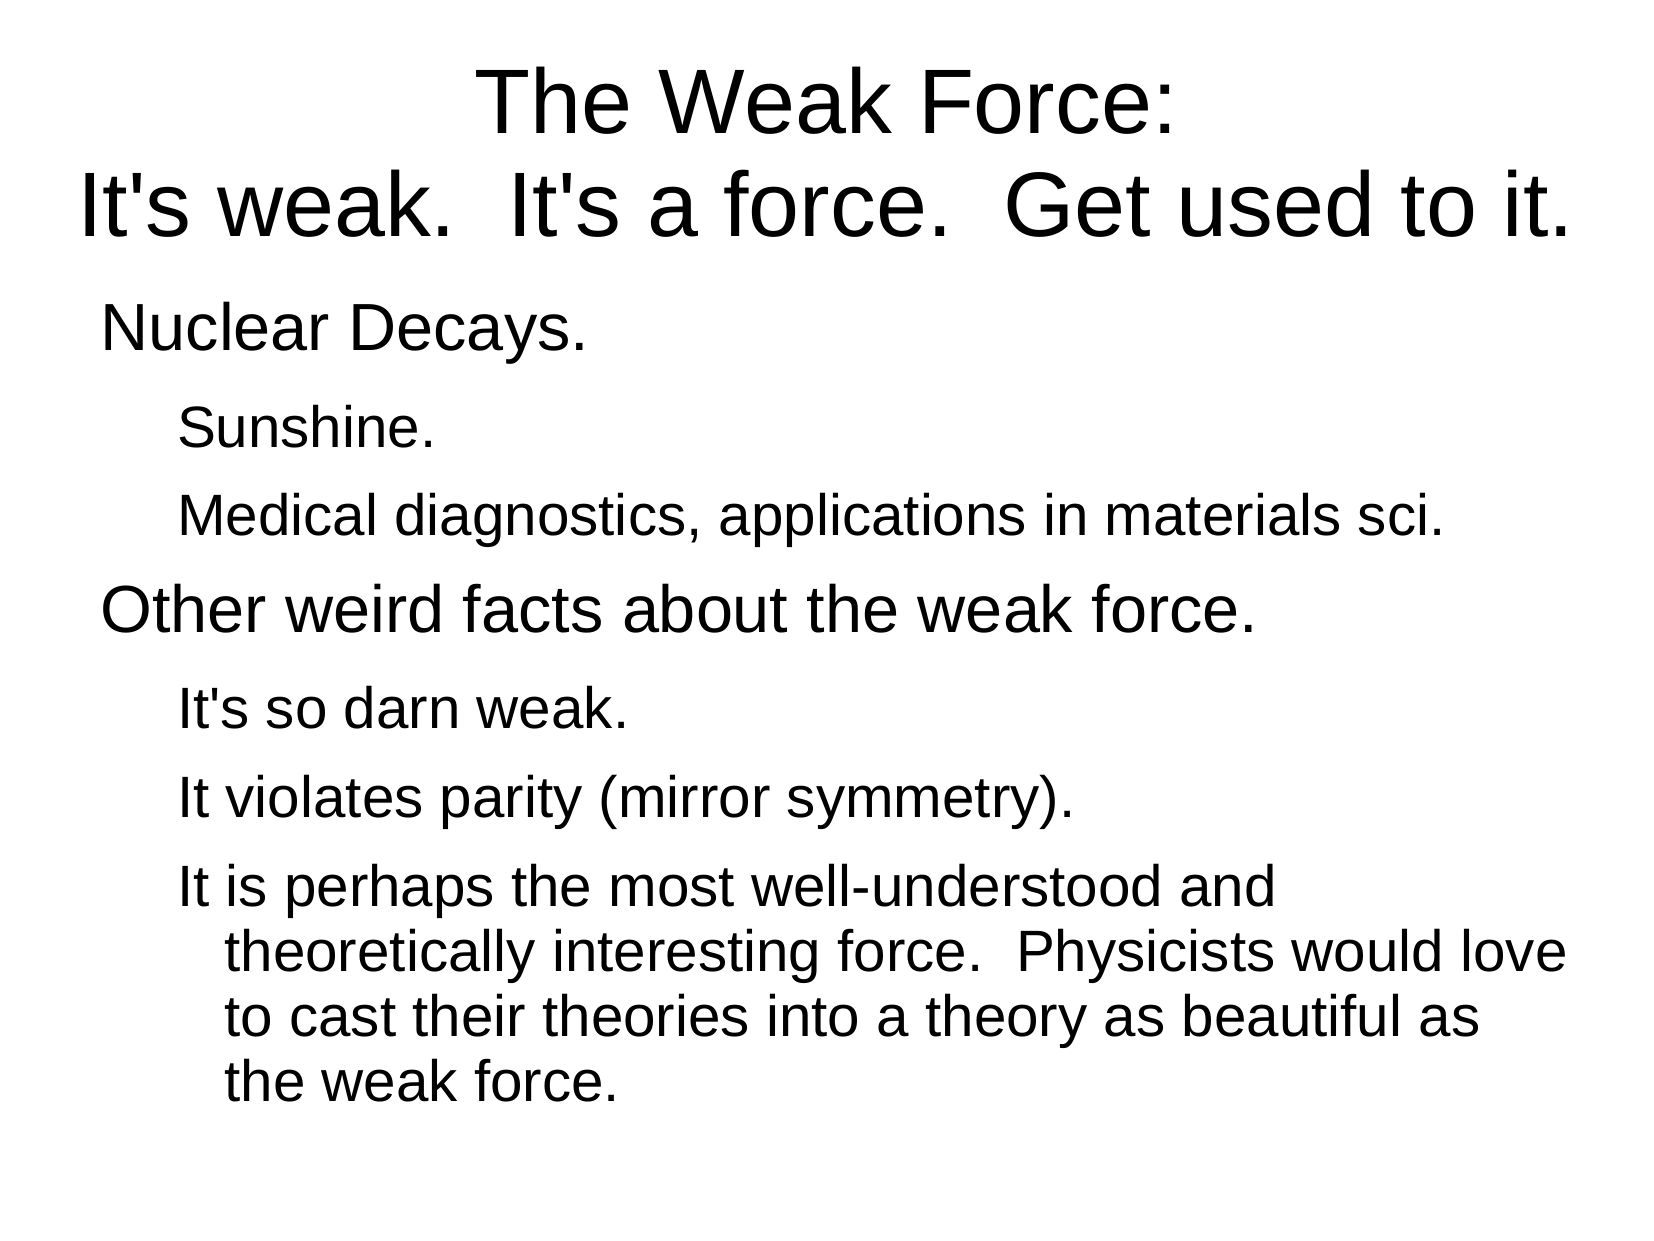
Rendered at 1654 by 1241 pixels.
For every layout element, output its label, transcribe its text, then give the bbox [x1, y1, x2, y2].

list Nuclear Decays. Sunshine. Medical diagnostics, applications in materials sci. Other weird facts about the weak force. It's so darn weak. It violates parity (mirror symmetry). It is perhaps the most well-understood and theoretically interesting force. Physicists would love to cast their theories into a theory as beautiful as the weak force. [82, 290, 1571, 1191]
title The Weak Force: It's weak. It's a force. Get used to it. [29, 39, 1625, 267]
